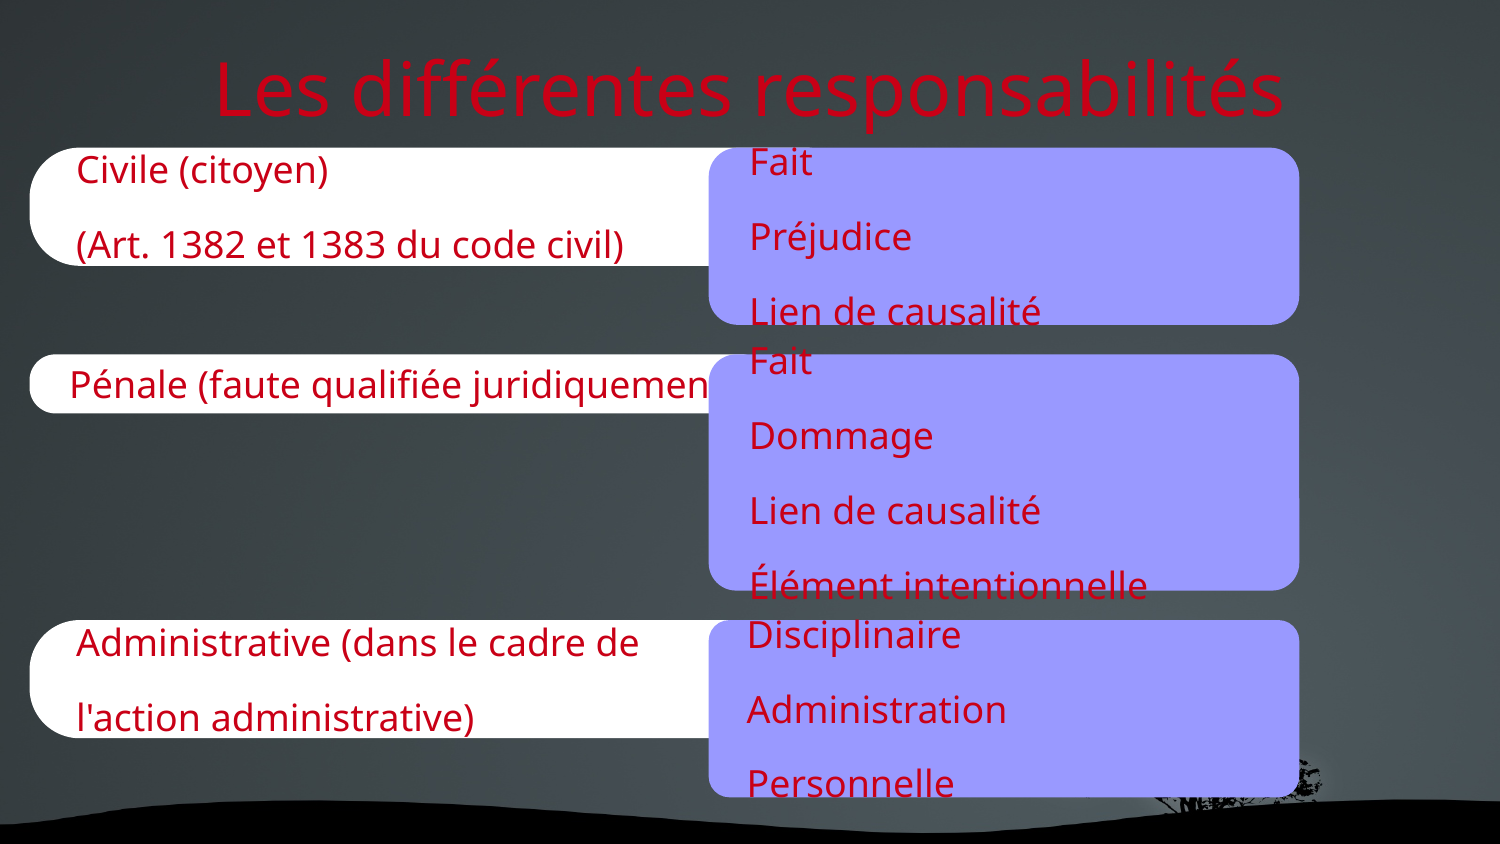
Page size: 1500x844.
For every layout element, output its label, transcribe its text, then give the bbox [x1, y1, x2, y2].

text_box Pénale (faute qualifiée juridiquement) [29, 354, 730, 414]
picture [0, 0, 1500, 844]
text_box Les différentes responsabilités [75, 33, 1425, 175]
text_box Civile (citoyen) (Art. 1382 et 1383 du code civil) [29, 147, 708, 266]
text_box Fait Préjudice Lien de causalité [708, 147, 1300, 325]
text_box Fait Dommage Lien de causalité Élément intentionnelle [708, 354, 1300, 591]
text_box Administrative (dans le cadre de l'action administrative) [29, 620, 723, 739]
text_box Disciplinaire Administration Personnelle [708, 620, 1300, 798]
